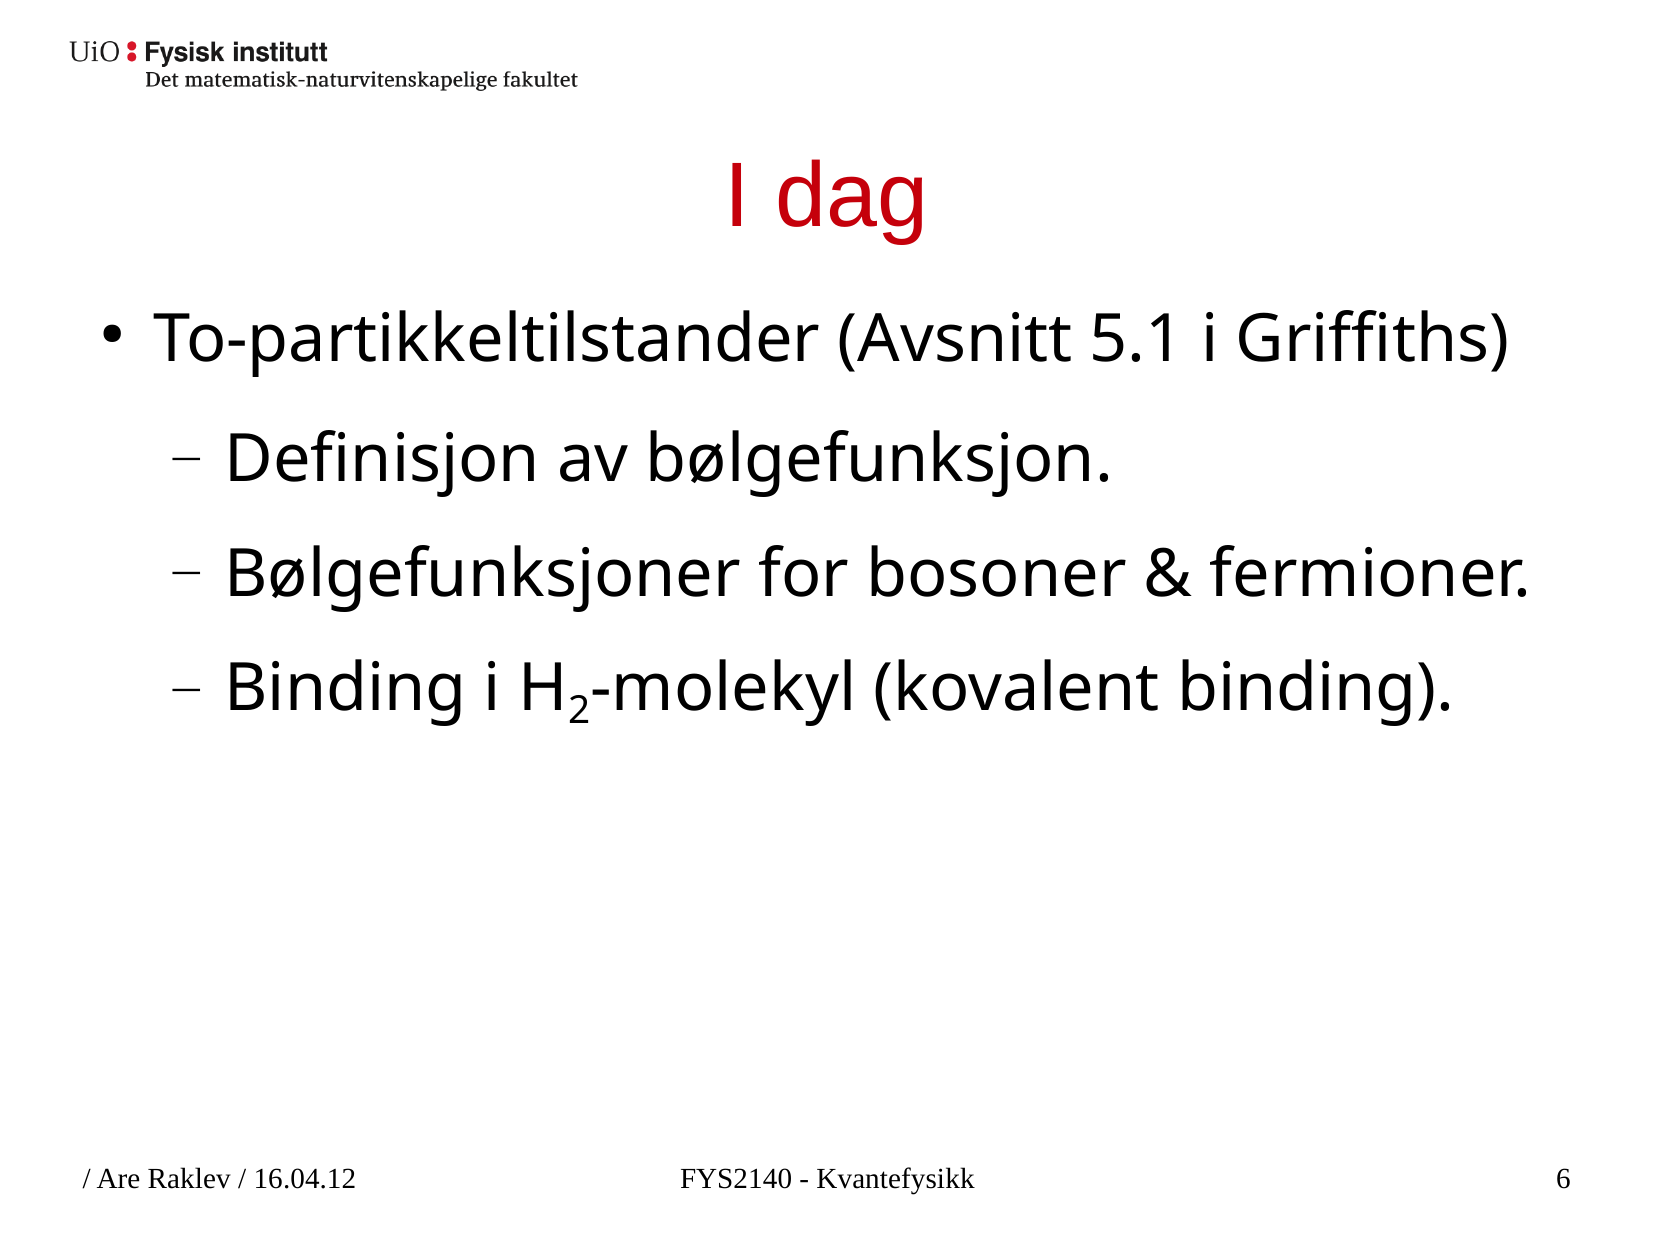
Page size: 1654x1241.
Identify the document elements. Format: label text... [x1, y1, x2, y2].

list To-partikkeltilstander (Avsnitt 5.1 i Griffiths) Definisjon av bølgefunksjon. Bølgefunksjoner for bosoner & fermioner. Binding i H2-molekyl (kovalent binding). [82, 290, 1613, 1094]
picture [68, 37, 581, 93]
title I dag [82, 90, 1571, 290]
